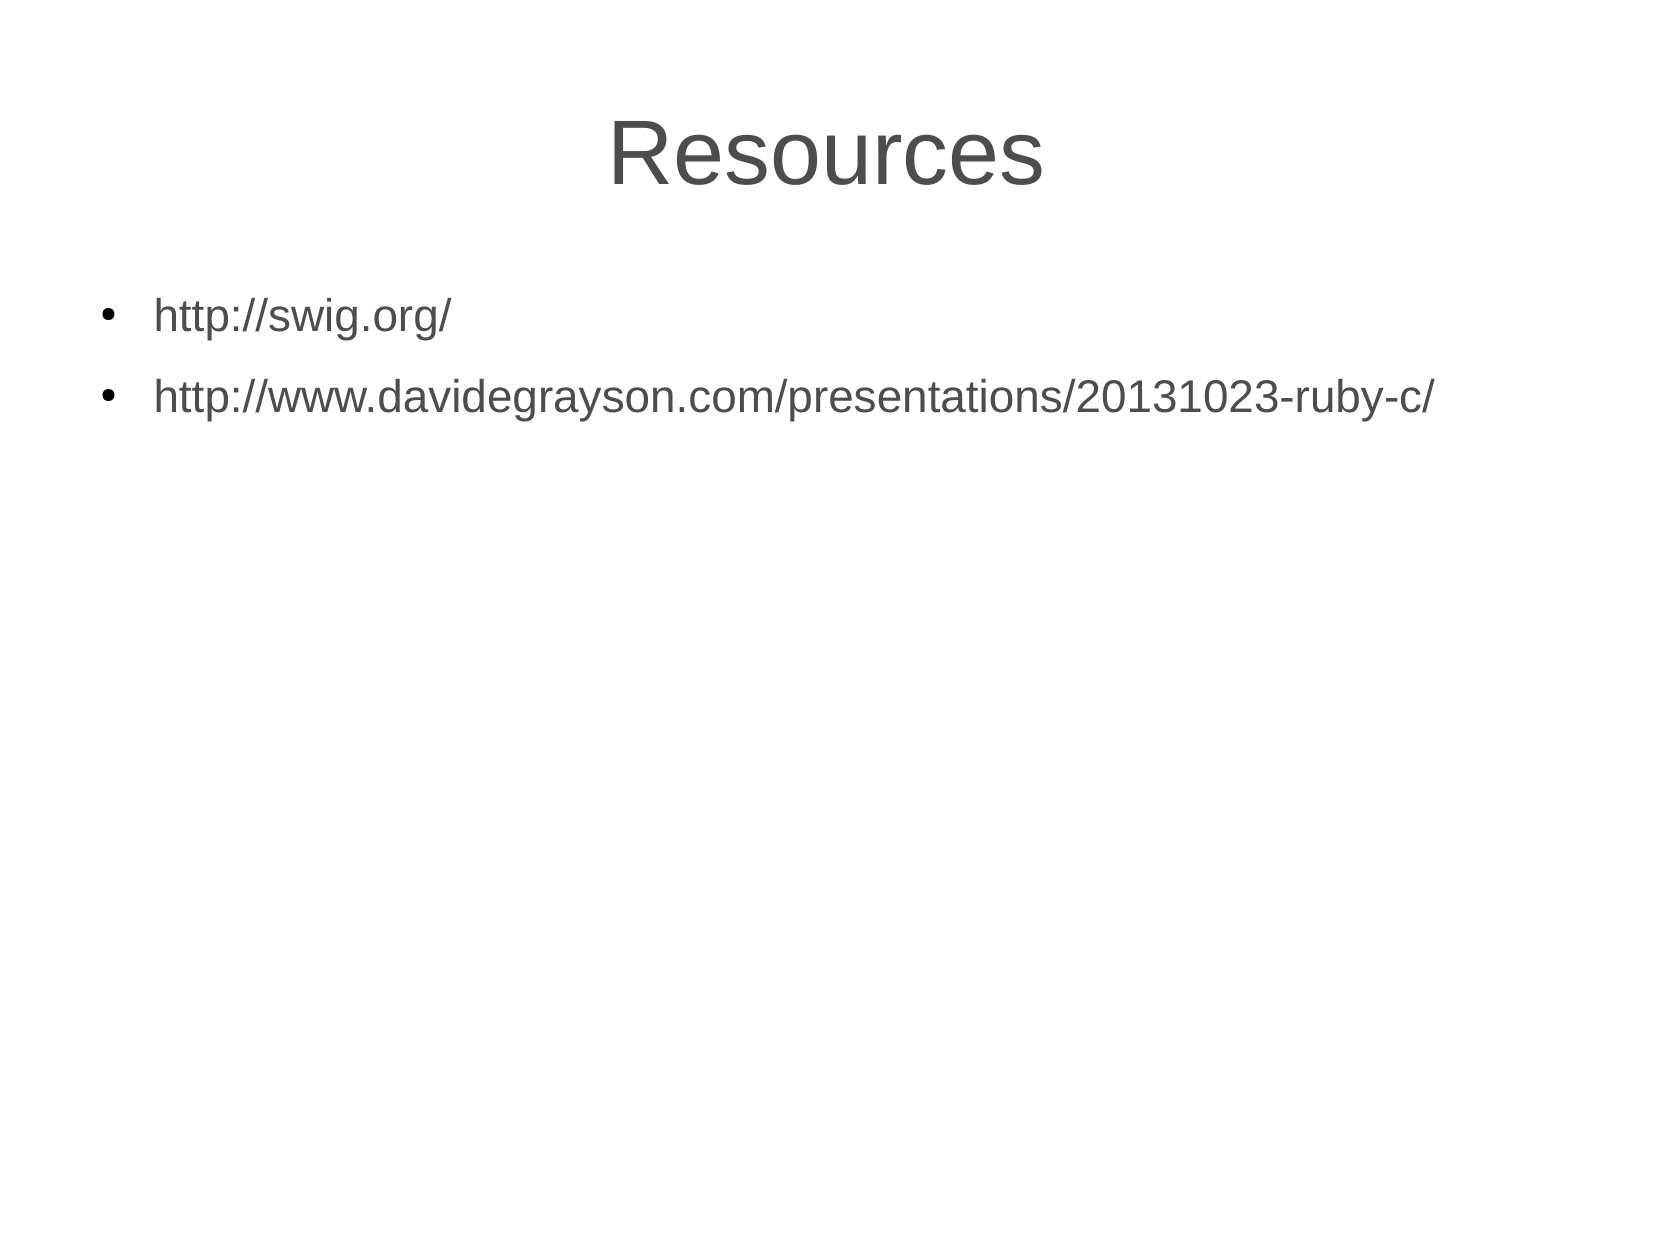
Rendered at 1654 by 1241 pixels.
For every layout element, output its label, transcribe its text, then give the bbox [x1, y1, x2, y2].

list http://swig.org/ http://www.davidegrayson.com/presentations/20131023-ruby-c/ [82, 290, 1571, 1010]
title Resources [82, 49, 1571, 257]
